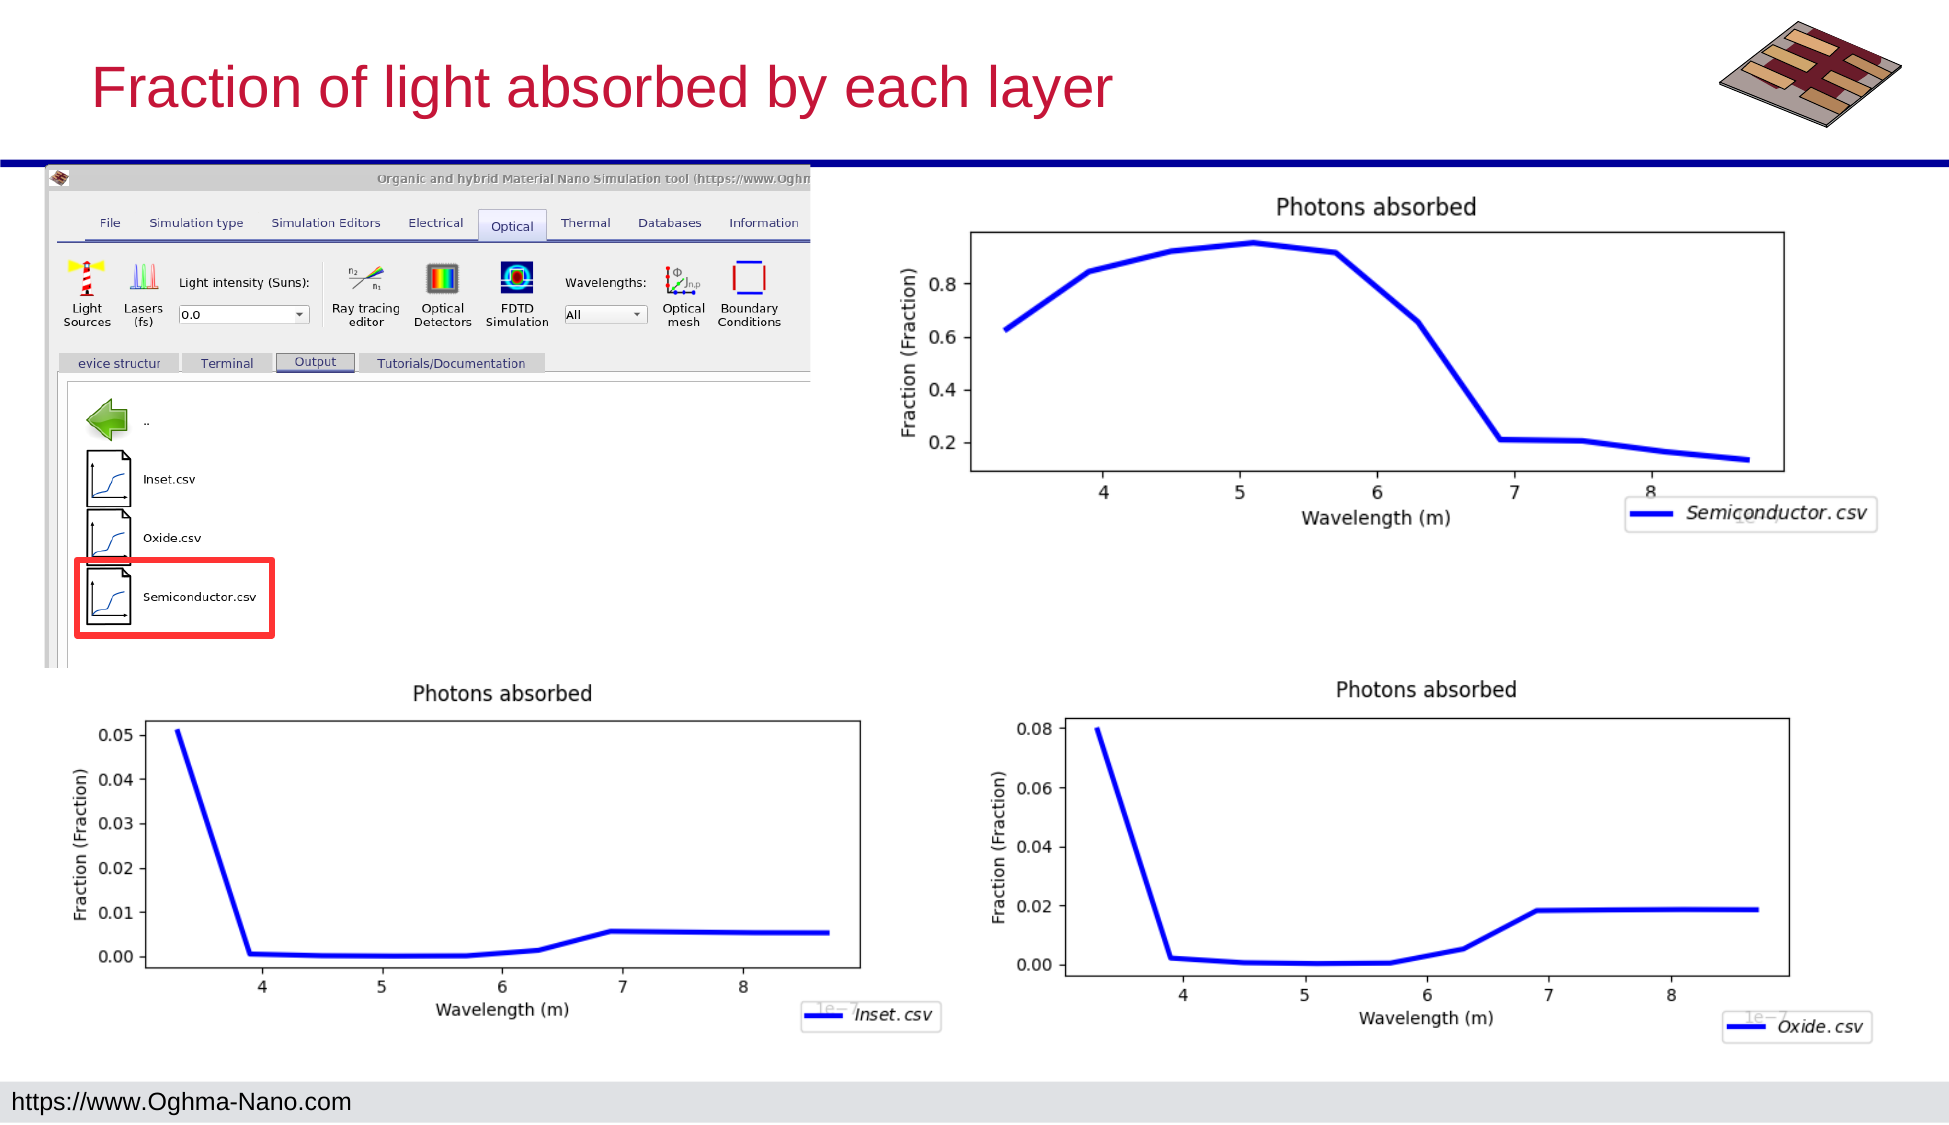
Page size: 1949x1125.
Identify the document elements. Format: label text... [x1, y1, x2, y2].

title Fraction of light absorbed by each layer [77, 34, 1685, 140]
picture [44, 164, 811, 668]
picture [974, 673, 1880, 1051]
picture [56, 677, 949, 1040]
picture [868, 190, 1886, 541]
